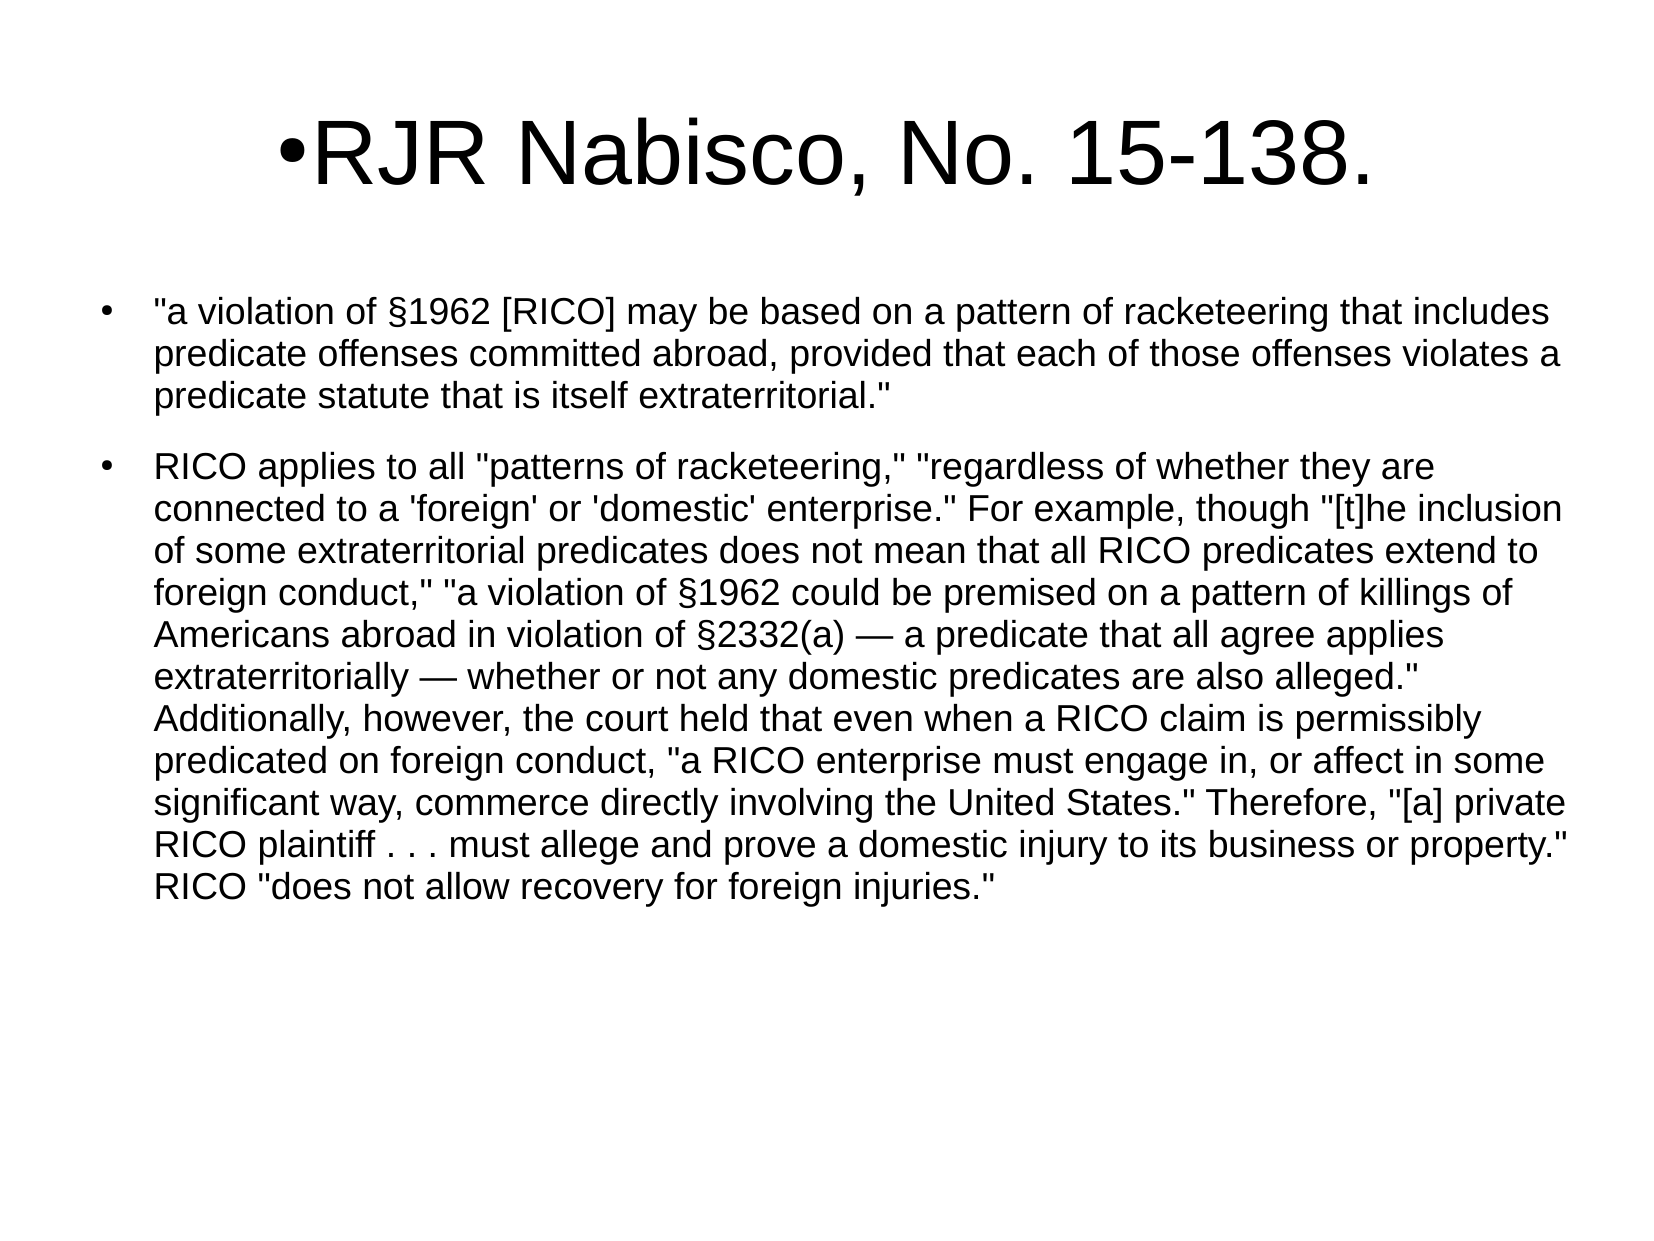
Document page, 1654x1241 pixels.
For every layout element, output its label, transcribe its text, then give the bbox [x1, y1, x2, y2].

list "a violation of §1962 [RICO] may be based on a pattern of racketeering that includes predicate offenses committed abroad, provided that each of those offenses violates a predicate statute that is itself extraterritorial." RICO applies to all "patterns of racketeering," "regardless of whether they are connected to a 'foreign' or 'domestic' enterprise." For example, though "[t]he inclusion of some extraterritorial predicates does not mean that all RICO predicates extend to foreign conduct," "a violation of §1962 could be premised on a pattern of killings of Americans abroad in violation of §2332(a) — a predicate that all agree applies extraterritorially — whether or not any domestic predicates are also alleged." Additionally, however, the court held that even when a RICO claim is permissibly predicated on foreign conduct, "a RICO enterprise must engage in, or affect in some significant way, commerce directly involving the United States." Therefore, "[a] private RICO plaintiff . . . must allege and prove a domestic injury to its business or property." RICO "does not allow recovery for foreign injuries." [82, 290, 1571, 1109]
title RJR Nabisco, No. 15-138. [82, 49, 1571, 257]
